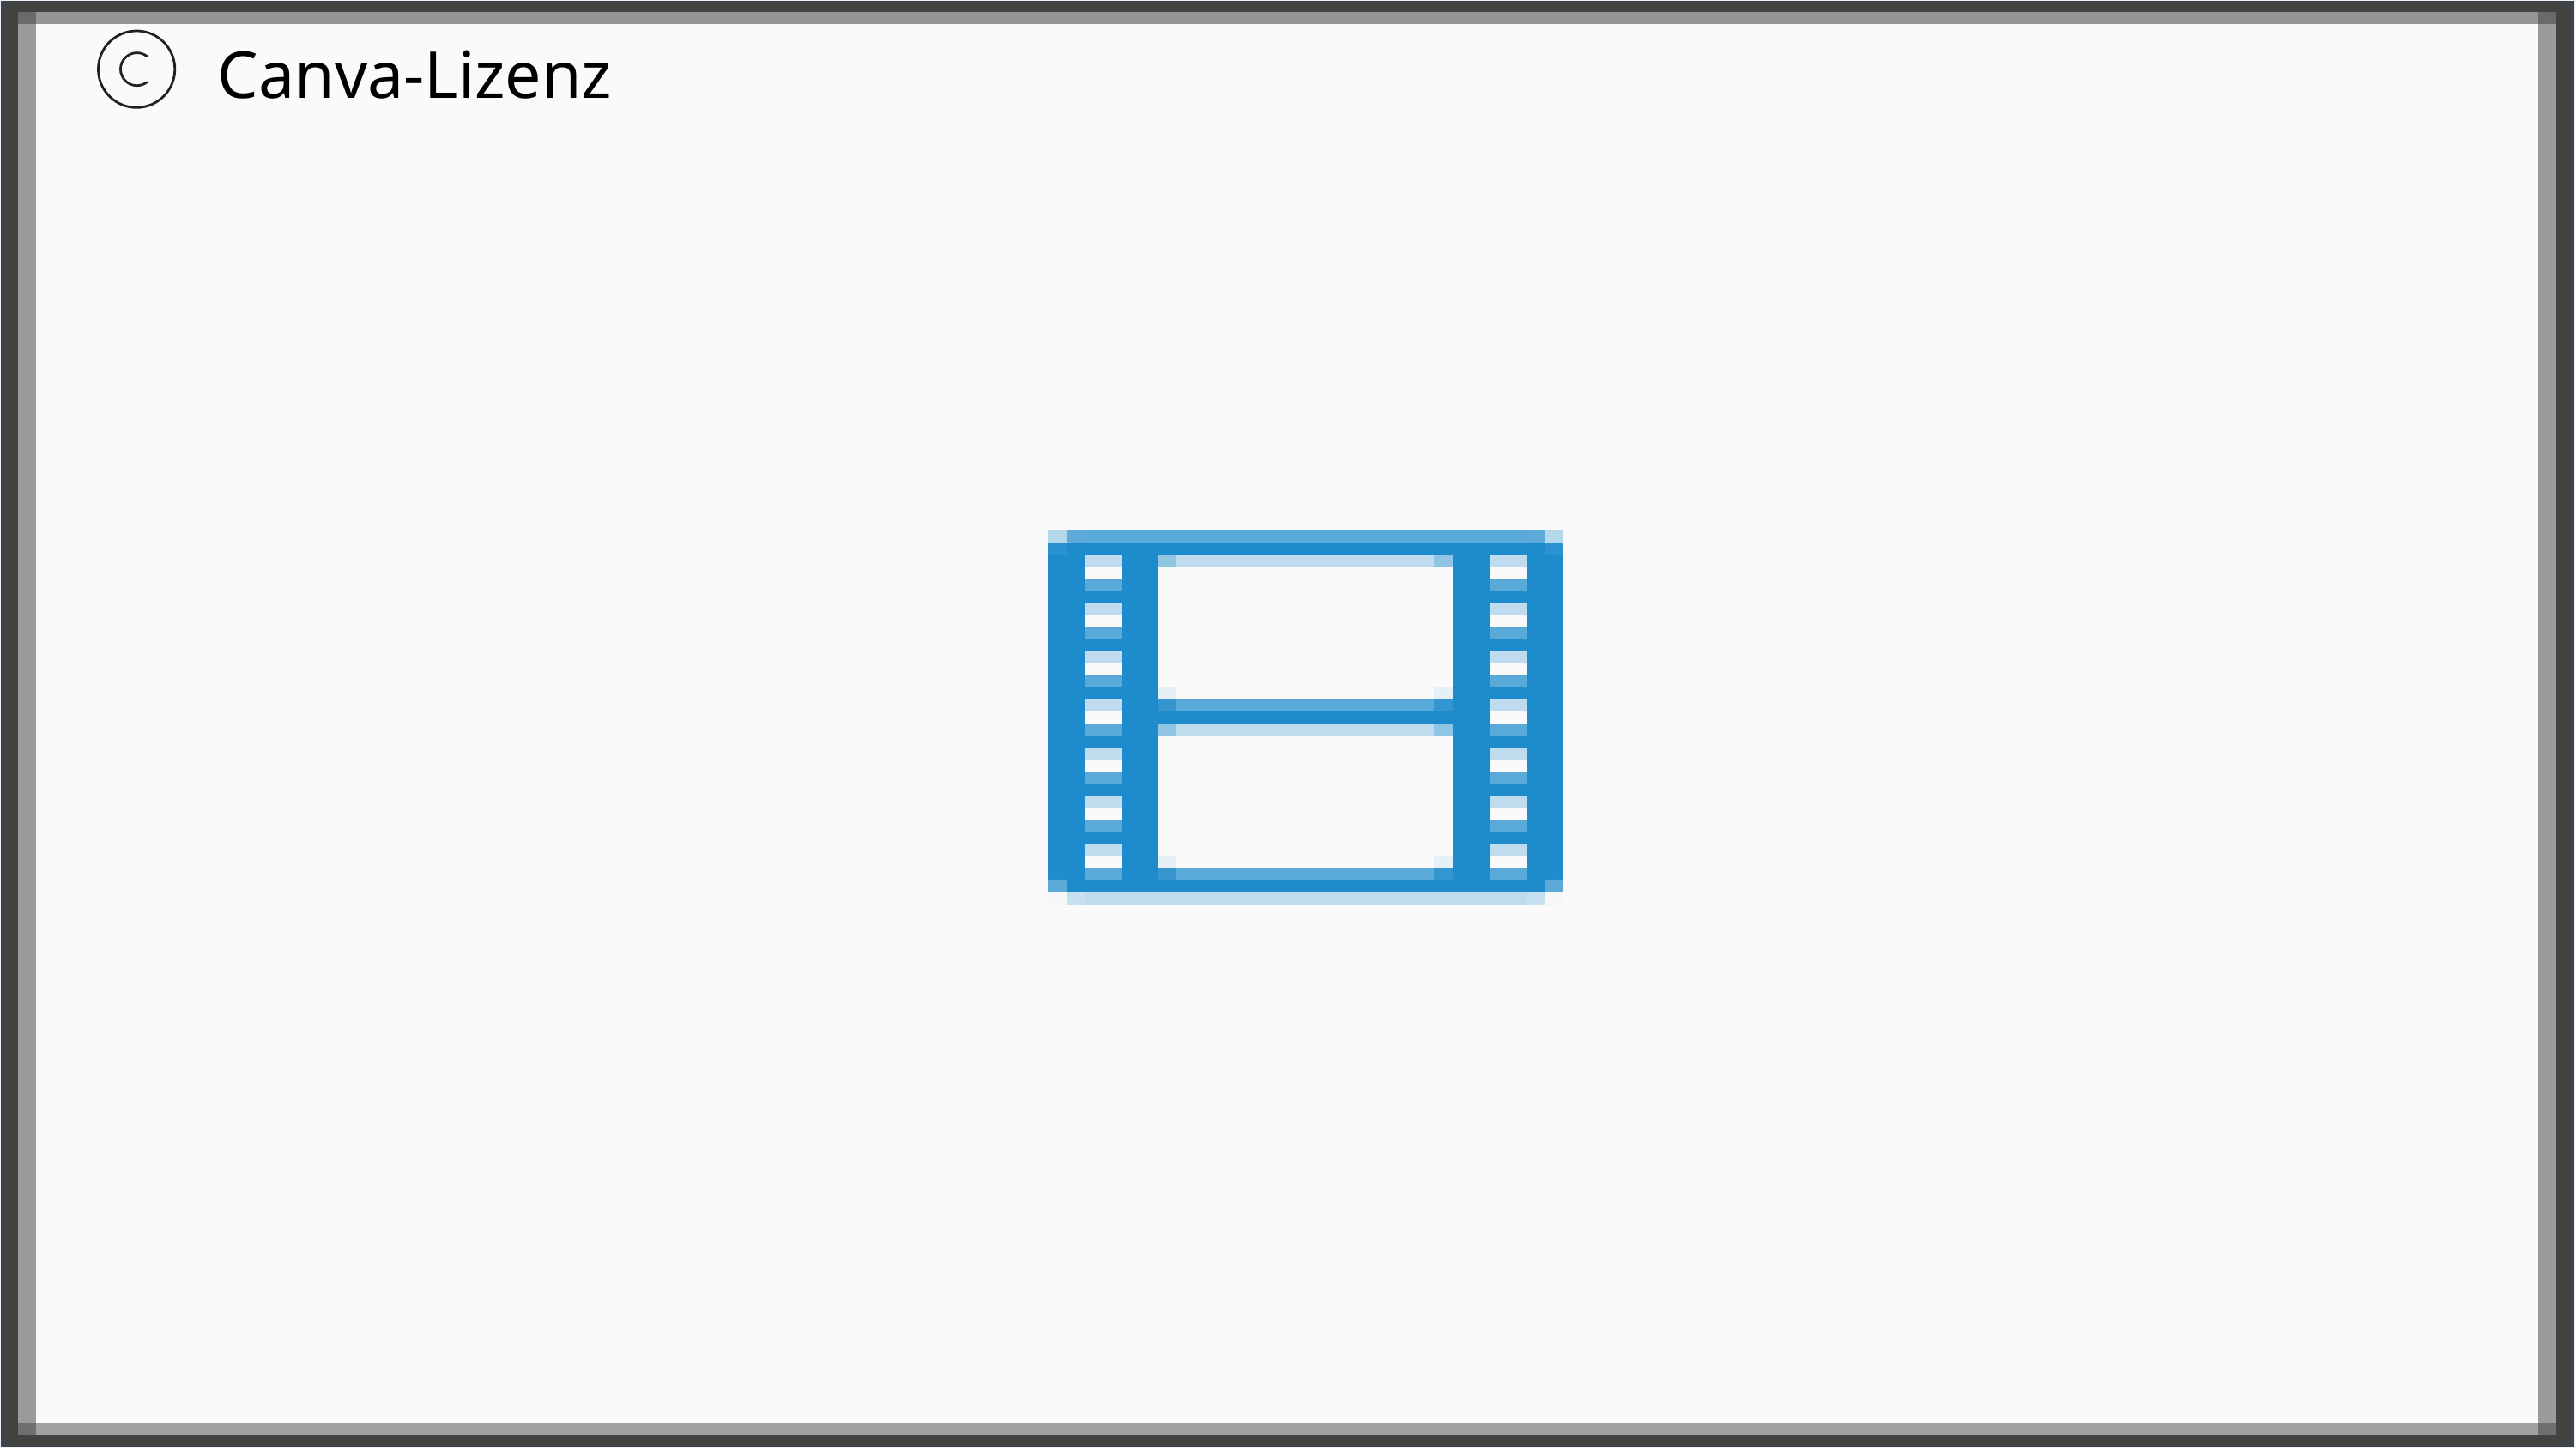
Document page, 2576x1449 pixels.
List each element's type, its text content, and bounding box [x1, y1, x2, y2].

text_box [0, 0, 2575, 1448]
text_box Canva-Lizenz [217, 20, 1059, 109]
